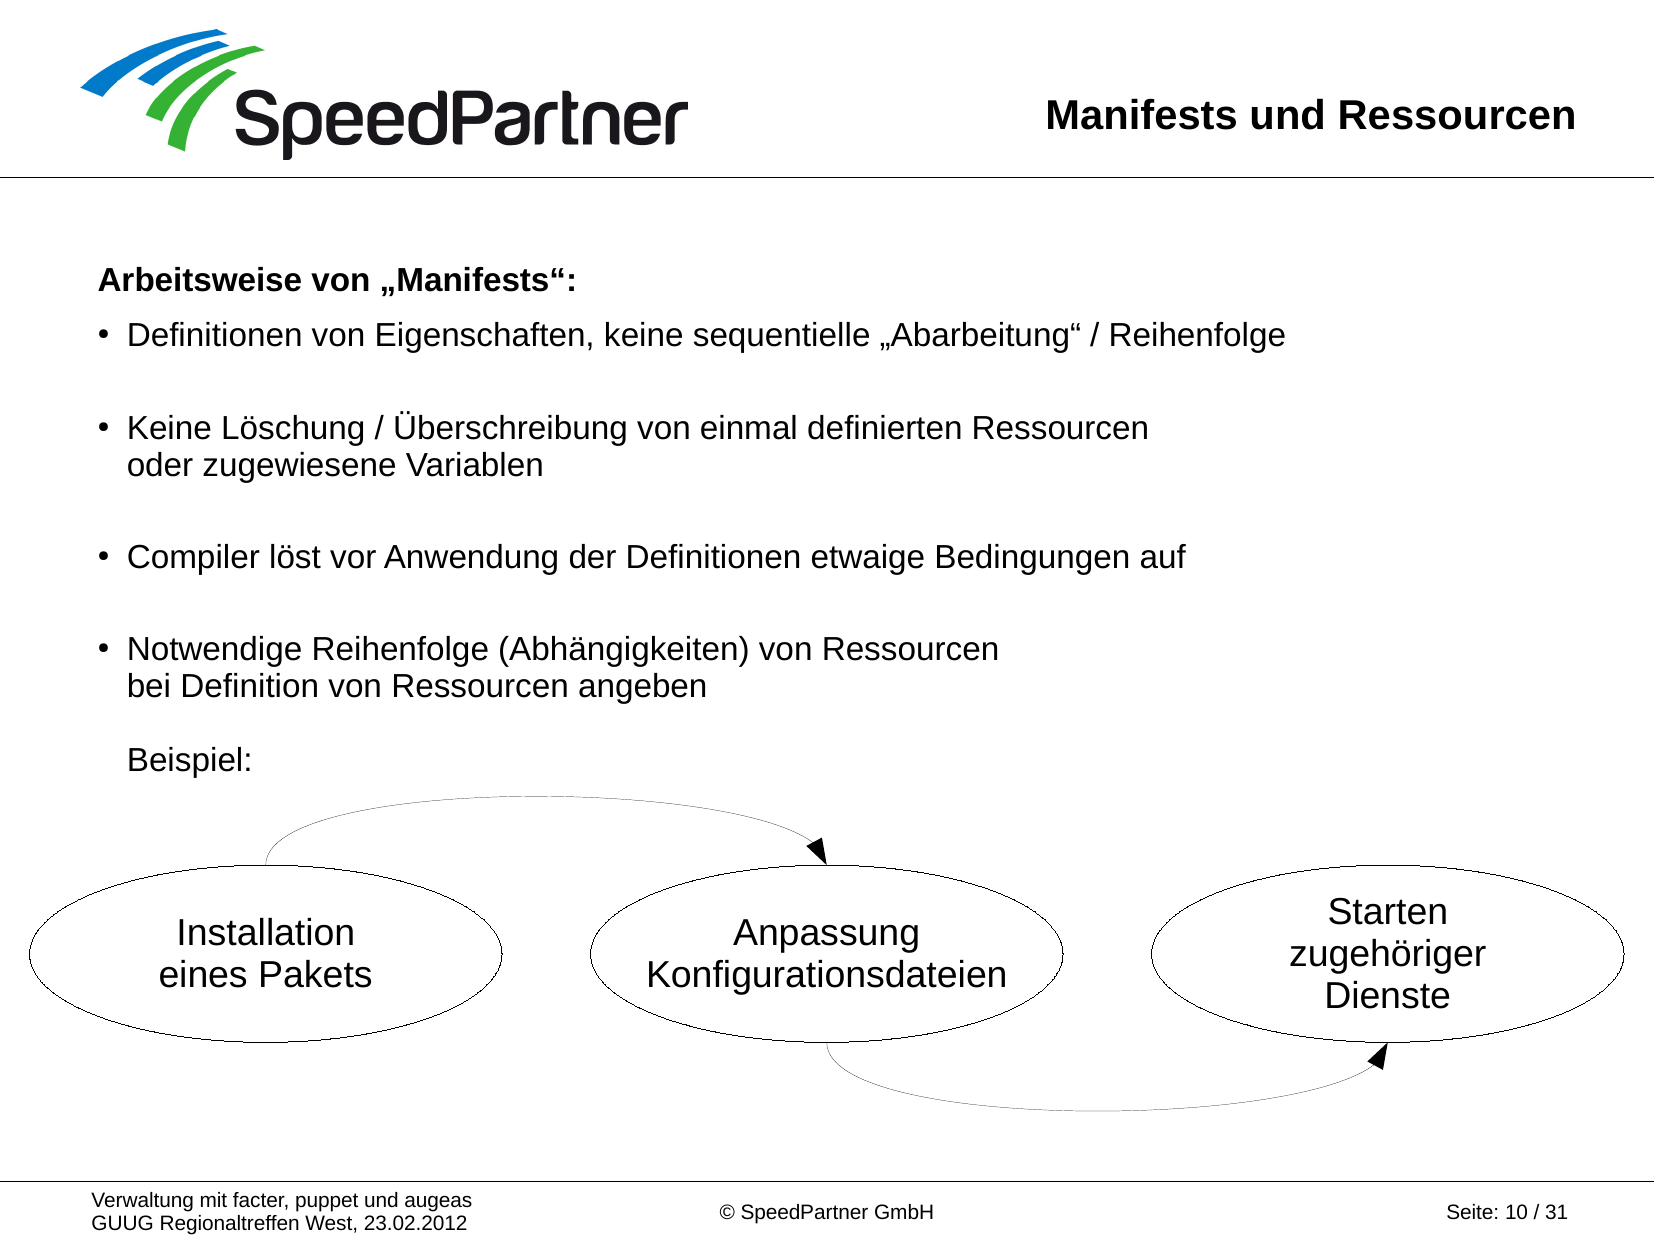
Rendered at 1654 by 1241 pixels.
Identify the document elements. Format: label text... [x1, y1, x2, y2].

text_box Starten zugehöriger Dienste [1151, 865, 1625, 1043]
title Manifests und Ressourcen [590, 70, 1577, 160]
text_box Installation eines Pakets [29, 865, 503, 1043]
text_box Arbeitsweise von „Manifests“: Definitionen von Eigenschaften, keine sequentielle „Abarbeitung“ / Reihenfolge Keine Löschung / Überschreibung von einmal definierten Ressourcen oder zugewiesene Variablen Compiler löst vor Anwendung der Definitionen etwaige Bedingungen auf Notwendige Reihenfolge (Abhängigkeiten) von Ressourcen bei Definition von Ressourcen angeben Beispiel: [82, 797, 1565, 1177]
text_box Anpassung Konfigurationsdateien [590, 865, 1064, 1043]
picture [80, 29, 688, 160]
text_box Arbeitsweise von „Manifests“: Definitionen von Eigenschaften, keine sequentielle „Abarbeitung“ / Reihenfolge Keine Löschung / Überschreibung von einmal definierten Ressourcen oder zugewiesene Variablen Compiler löst vor Anwendung der Definitionen etwaige Bedingungen auf Notwendige Reihenfolge (Abhängigkeiten) von Ressourcen bei Definition von Ressourcen angeben Beispiel: [82, 253, 1565, 1110]
